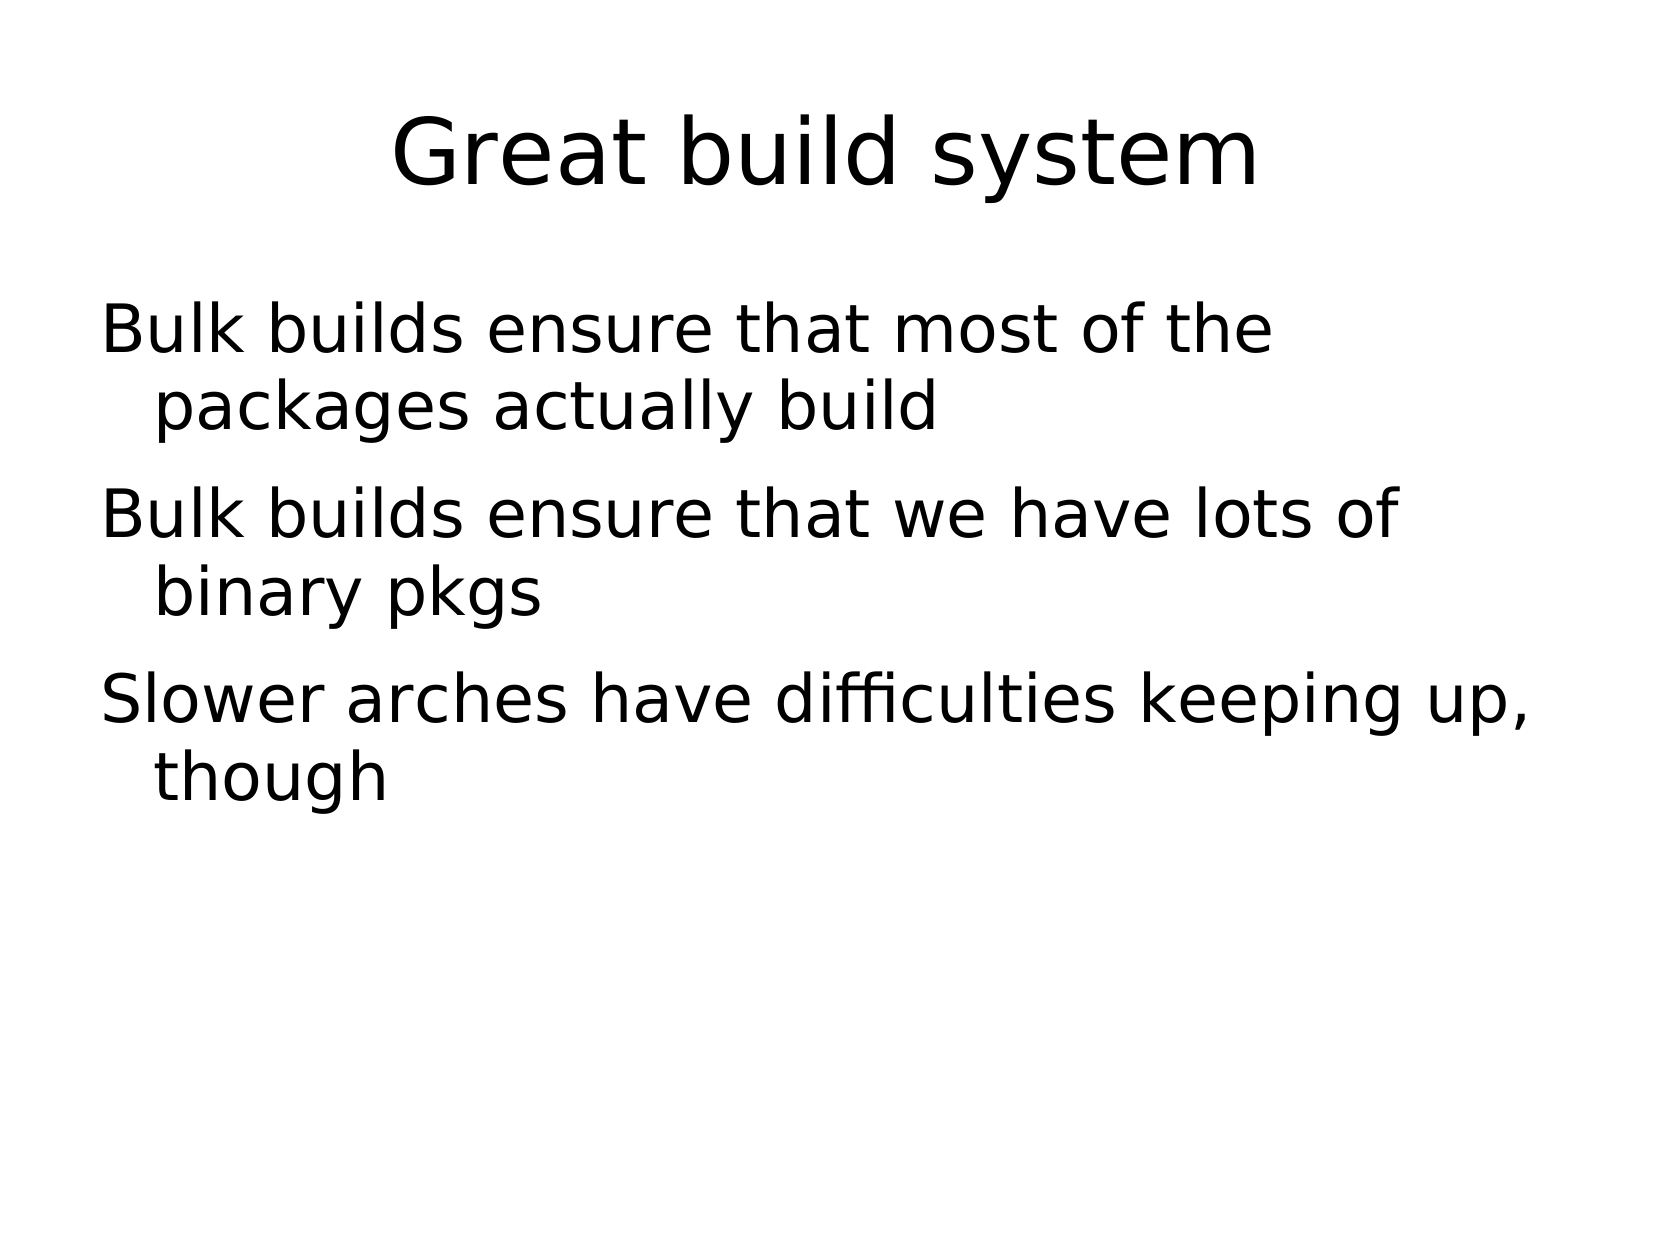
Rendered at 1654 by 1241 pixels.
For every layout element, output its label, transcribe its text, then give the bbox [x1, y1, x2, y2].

title Great build system [82, 56, 1571, 250]
list Bulk builds ensure that most of the packages actually build Bulk builds ensure that we have lots of binary pkgs Slower arches have difficulties keeping up, though [82, 290, 1571, 1094]
